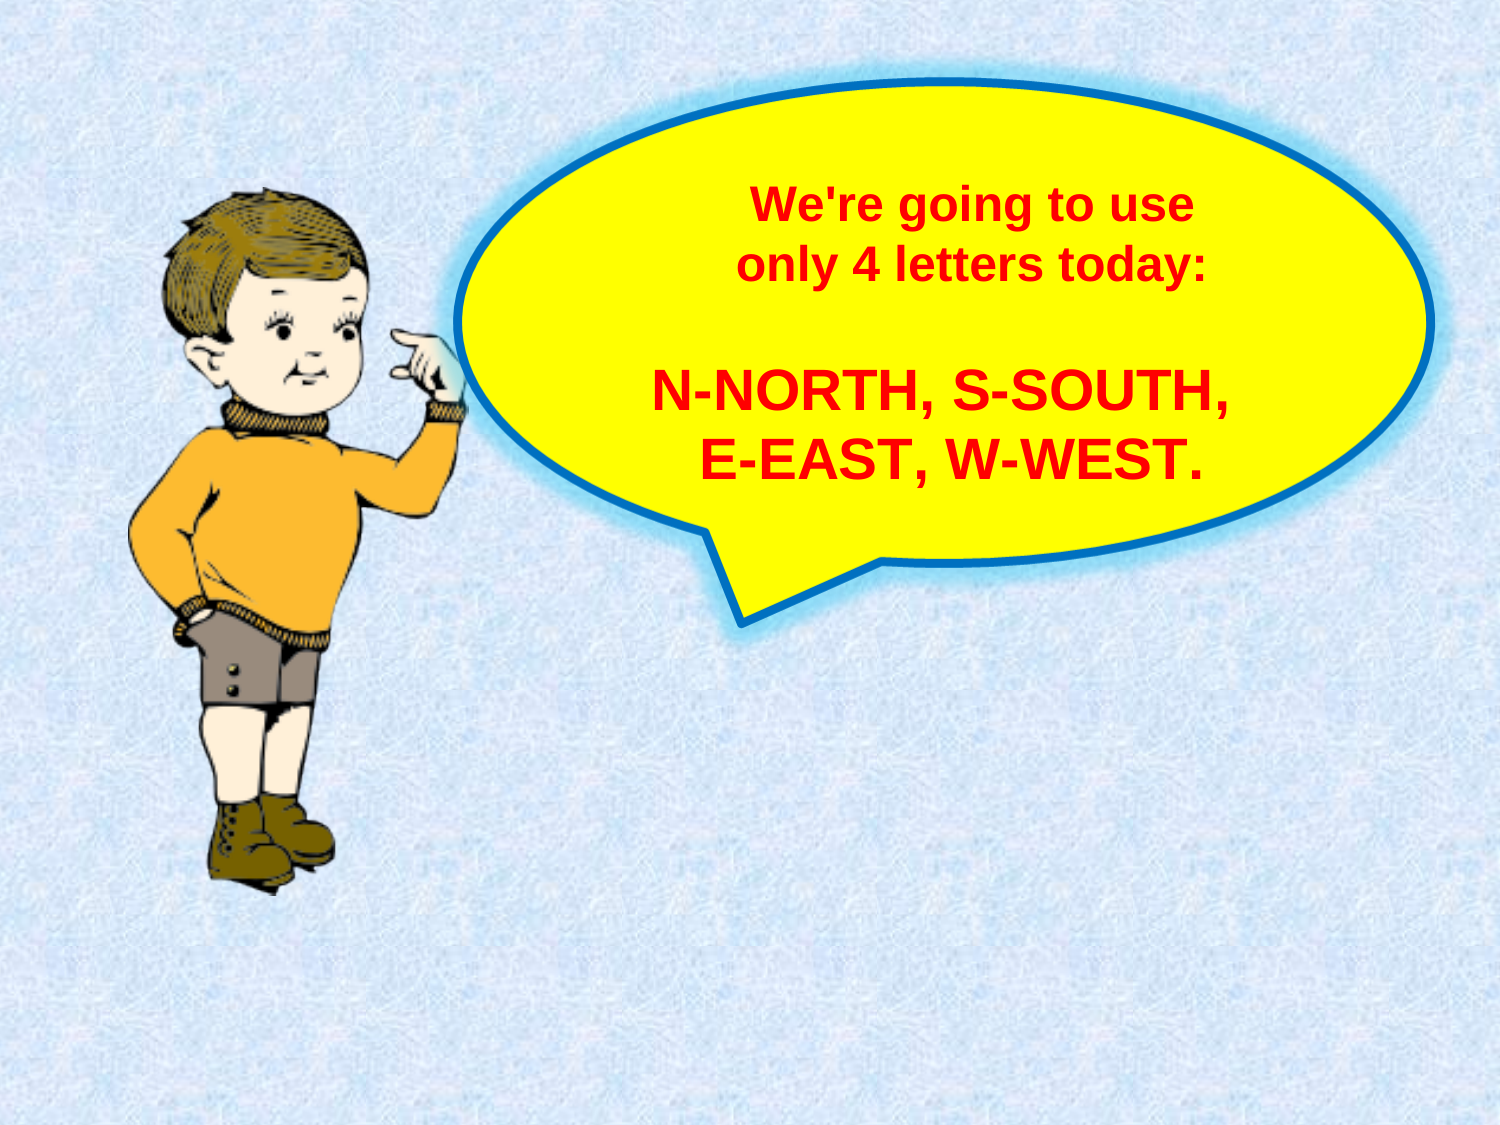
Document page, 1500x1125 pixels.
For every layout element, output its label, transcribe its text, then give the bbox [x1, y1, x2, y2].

picture [0, 0, 1500, 1125]
text_box We're going to use only 4 letters today: N-NORTH, S-SOUTH, E-EAST, W-WEST. [538, 163, 1453, 500]
